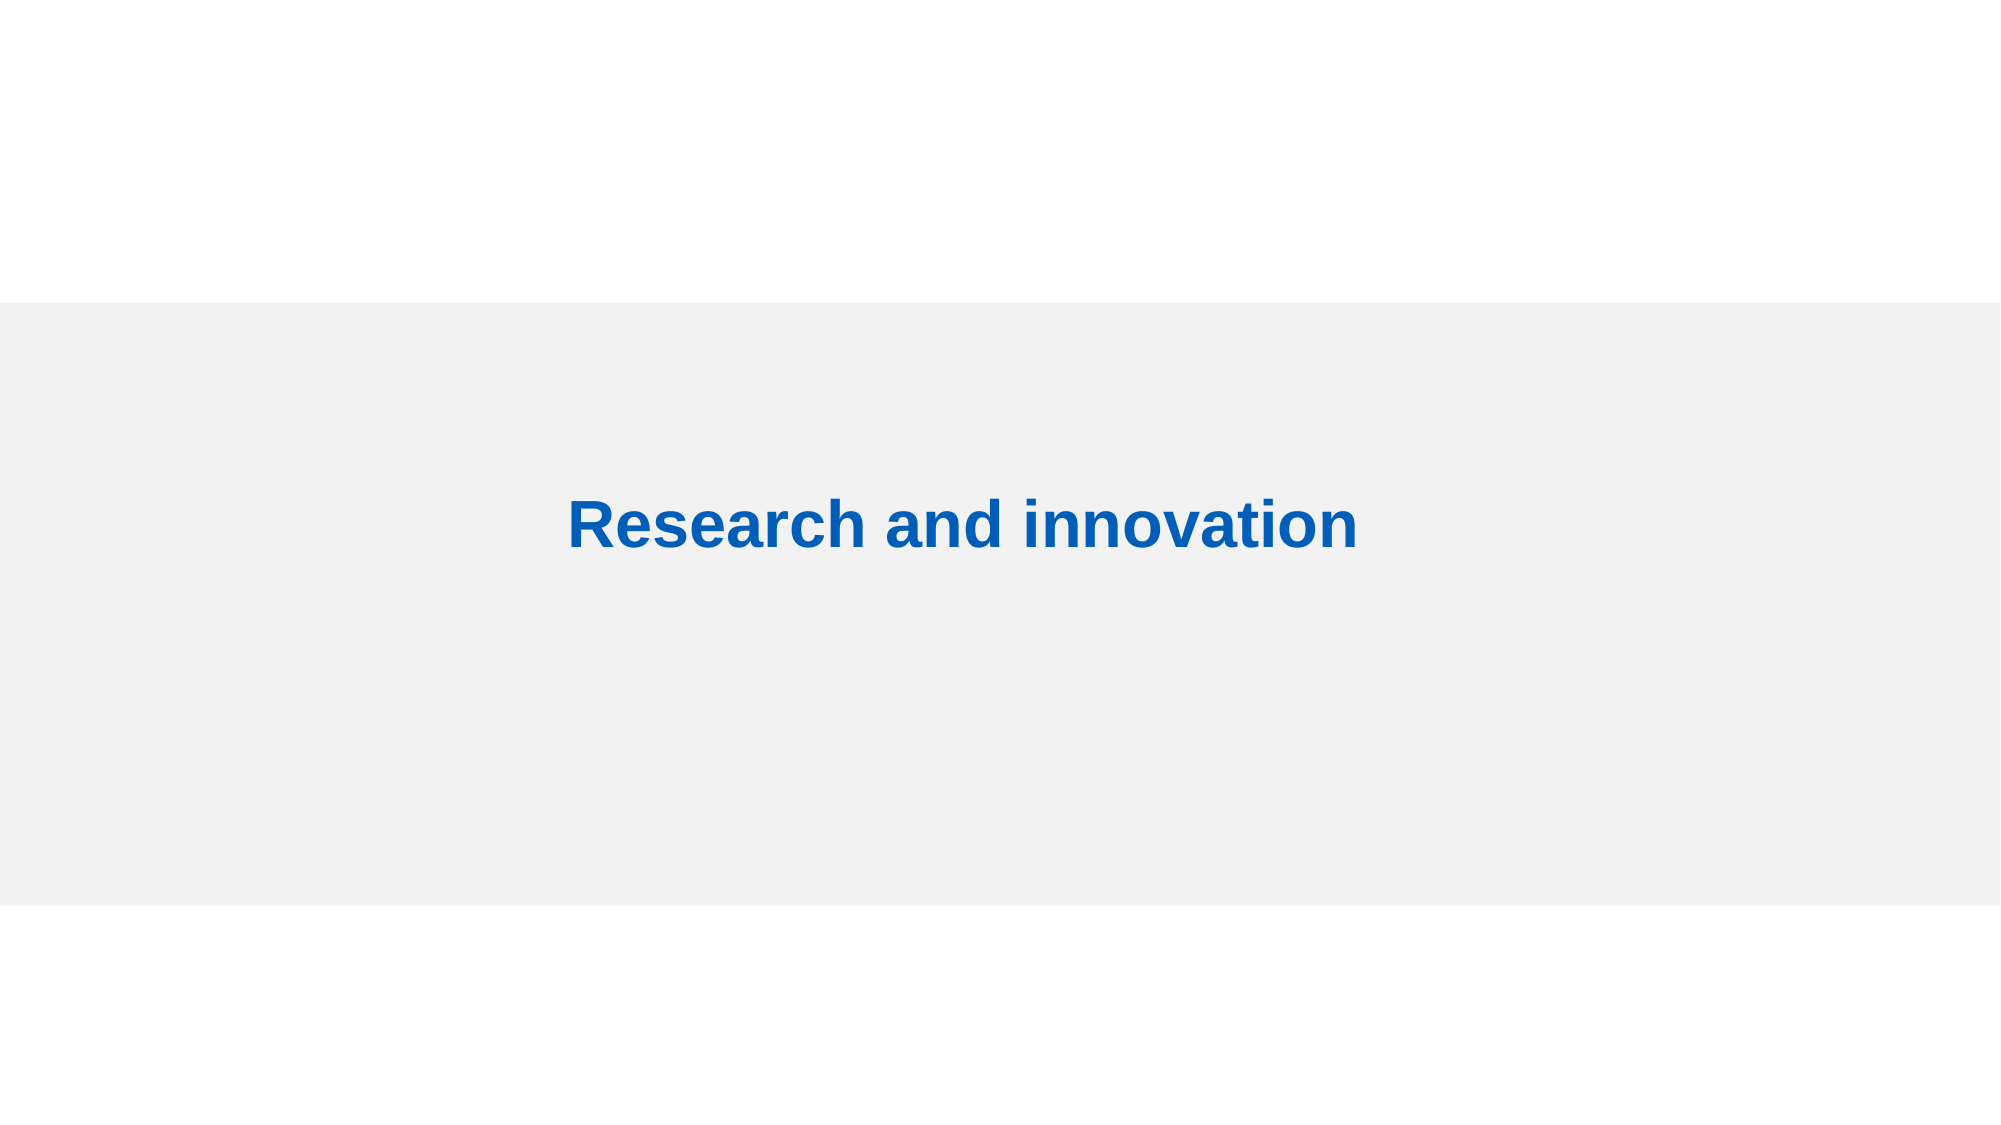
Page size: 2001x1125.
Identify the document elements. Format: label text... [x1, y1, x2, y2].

text_box Research and innovation [39, 472, 1888, 569]
text_box [0, 303, 2000, 906]
